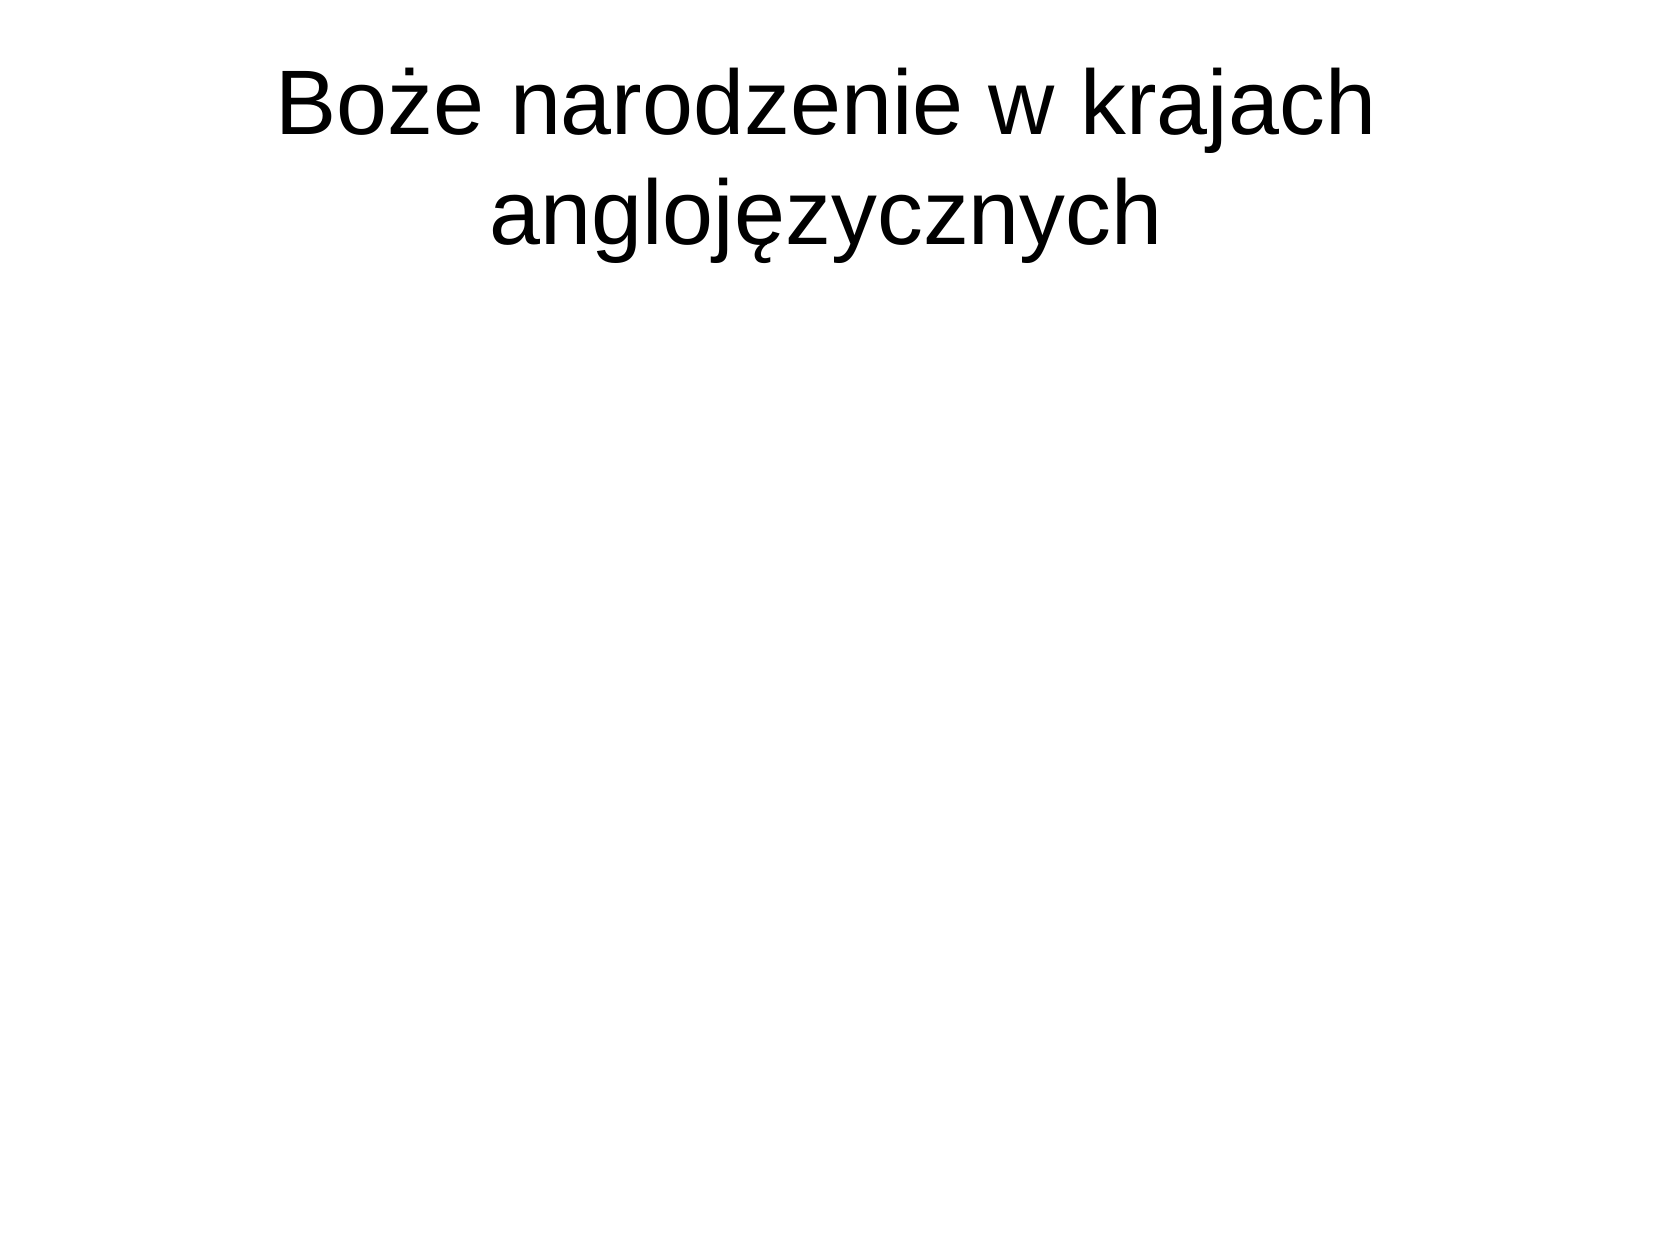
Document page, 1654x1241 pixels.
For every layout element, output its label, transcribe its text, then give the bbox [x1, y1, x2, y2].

title Boże narodzenie w krajach anglojęzycznych [82, 49, 1571, 257]
